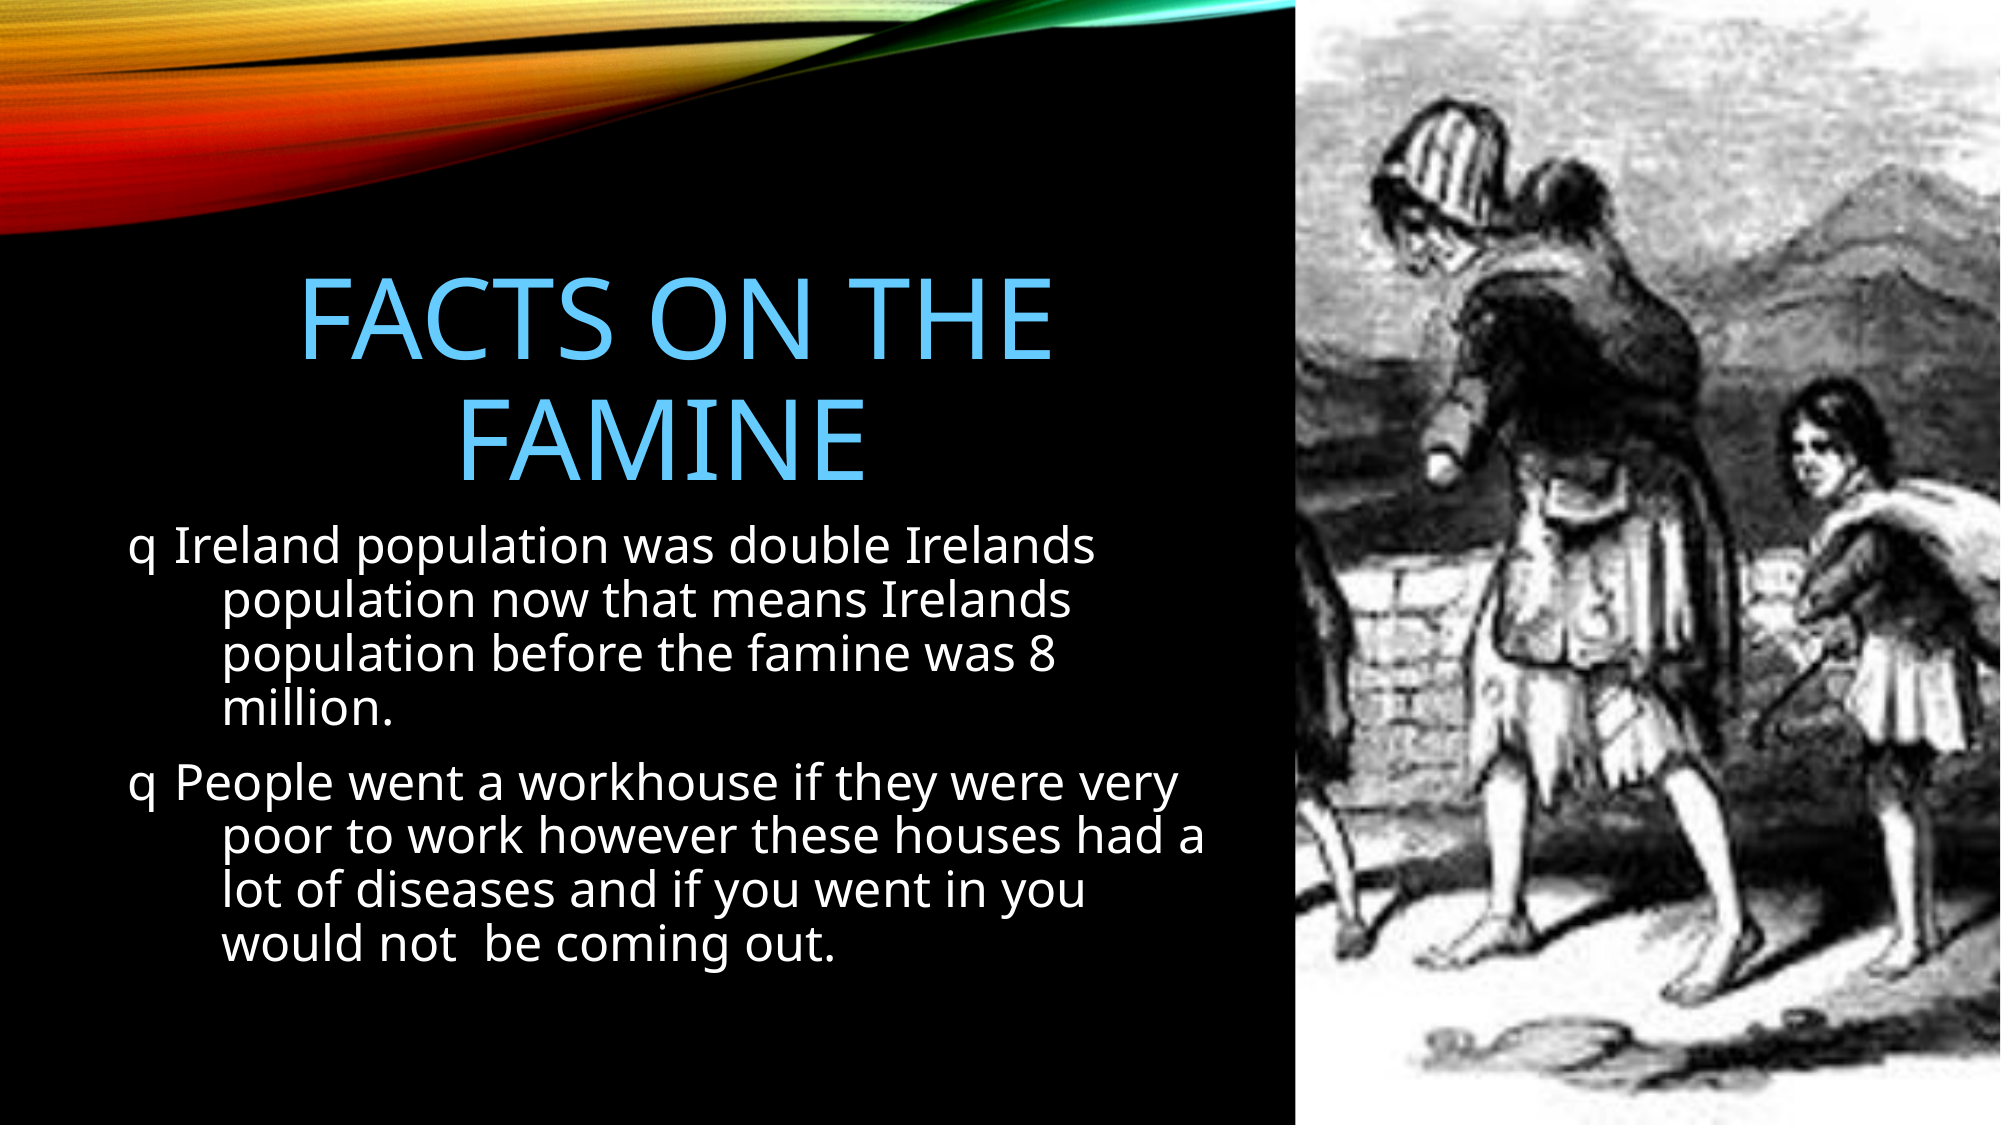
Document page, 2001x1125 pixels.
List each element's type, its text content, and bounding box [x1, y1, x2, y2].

picture [1295, 0, 2000, 1125]
title Facts on THE FAMINE [112, 249, 1240, 512]
list Ireland population was double Irelands population now that means Irelands population before the famine was 8 million. People went a workhouse if they were very poor to work however these houses had a lot of diseases and if you went in you would not be coming out. [112, 512, 1240, 1090]
